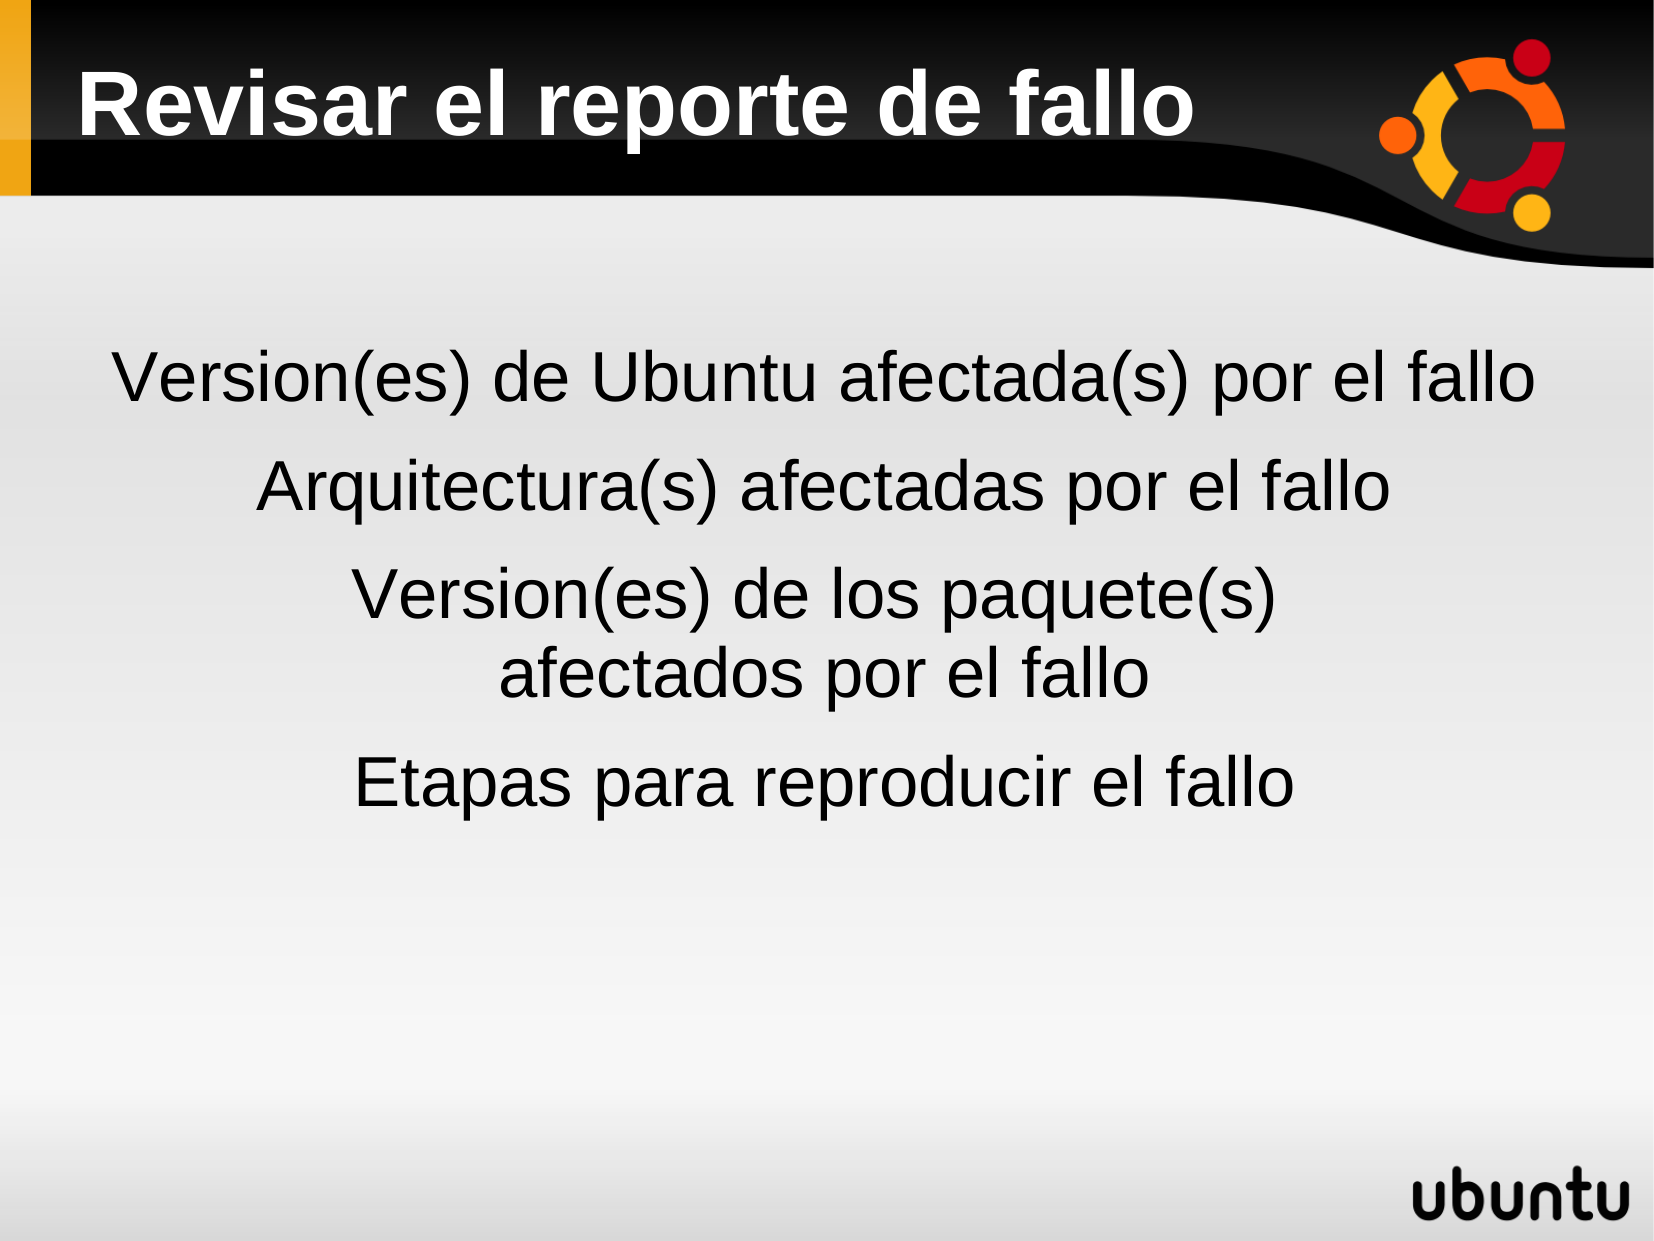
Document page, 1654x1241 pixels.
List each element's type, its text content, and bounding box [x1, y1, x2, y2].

list Version(es) de Ubuntu afectada(s) por el fallo Arquitectura(s) afectadas por el fallo Version(es) de los paquete(s) afectados por el fallo Etapas para reproducir el fallo [37, 337, 1613, 1094]
title Revisar el reporte de fallo [76, 0, 1565, 208]
picture [0, 0, 1654, 1241]
